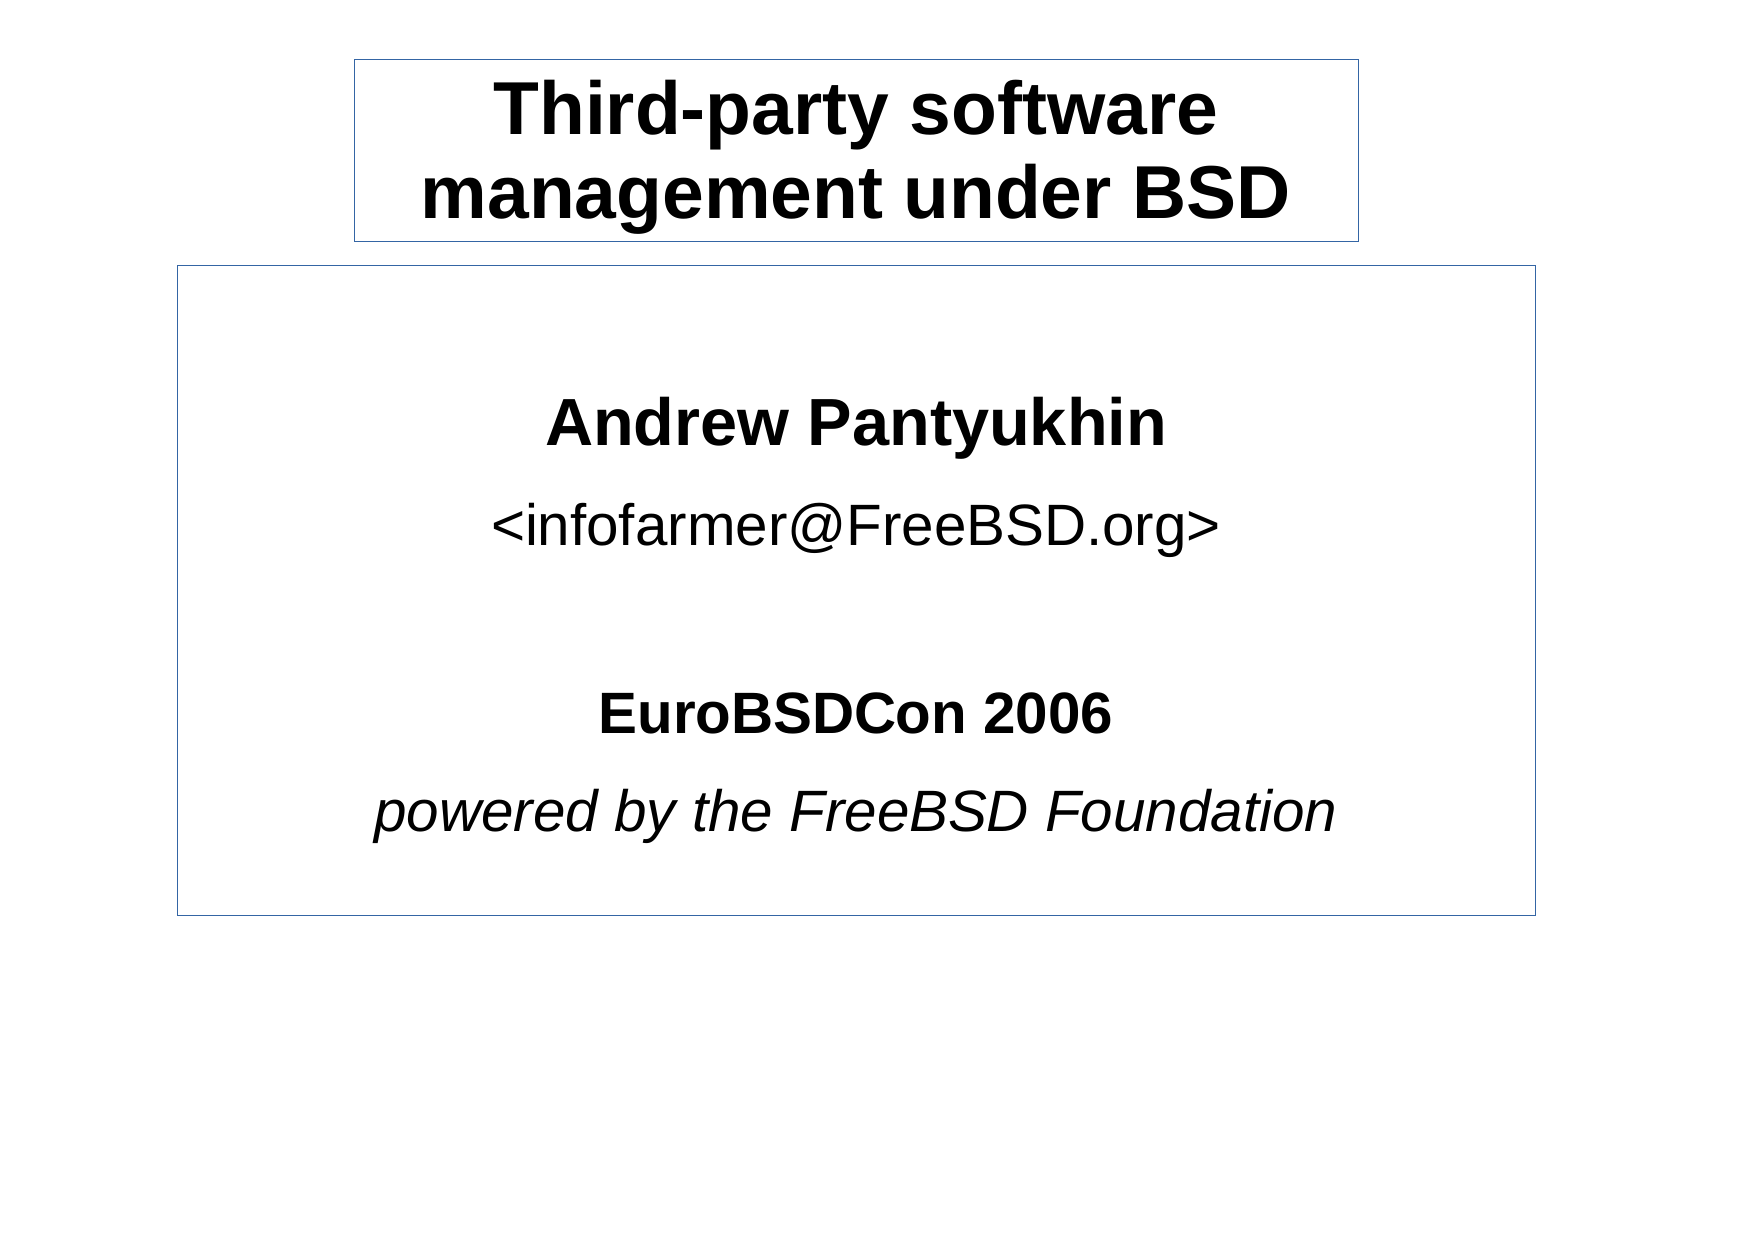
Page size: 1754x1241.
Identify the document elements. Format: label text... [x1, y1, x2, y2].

text_box Third-party software management under BSD [354, 59, 1359, 237]
text_box Andrew Pantyukhin <infofarmer@FreeBSD.org> EuroBSDCon 2006 powered by the FreeBSD Foundation [177, 265, 1536, 916]
